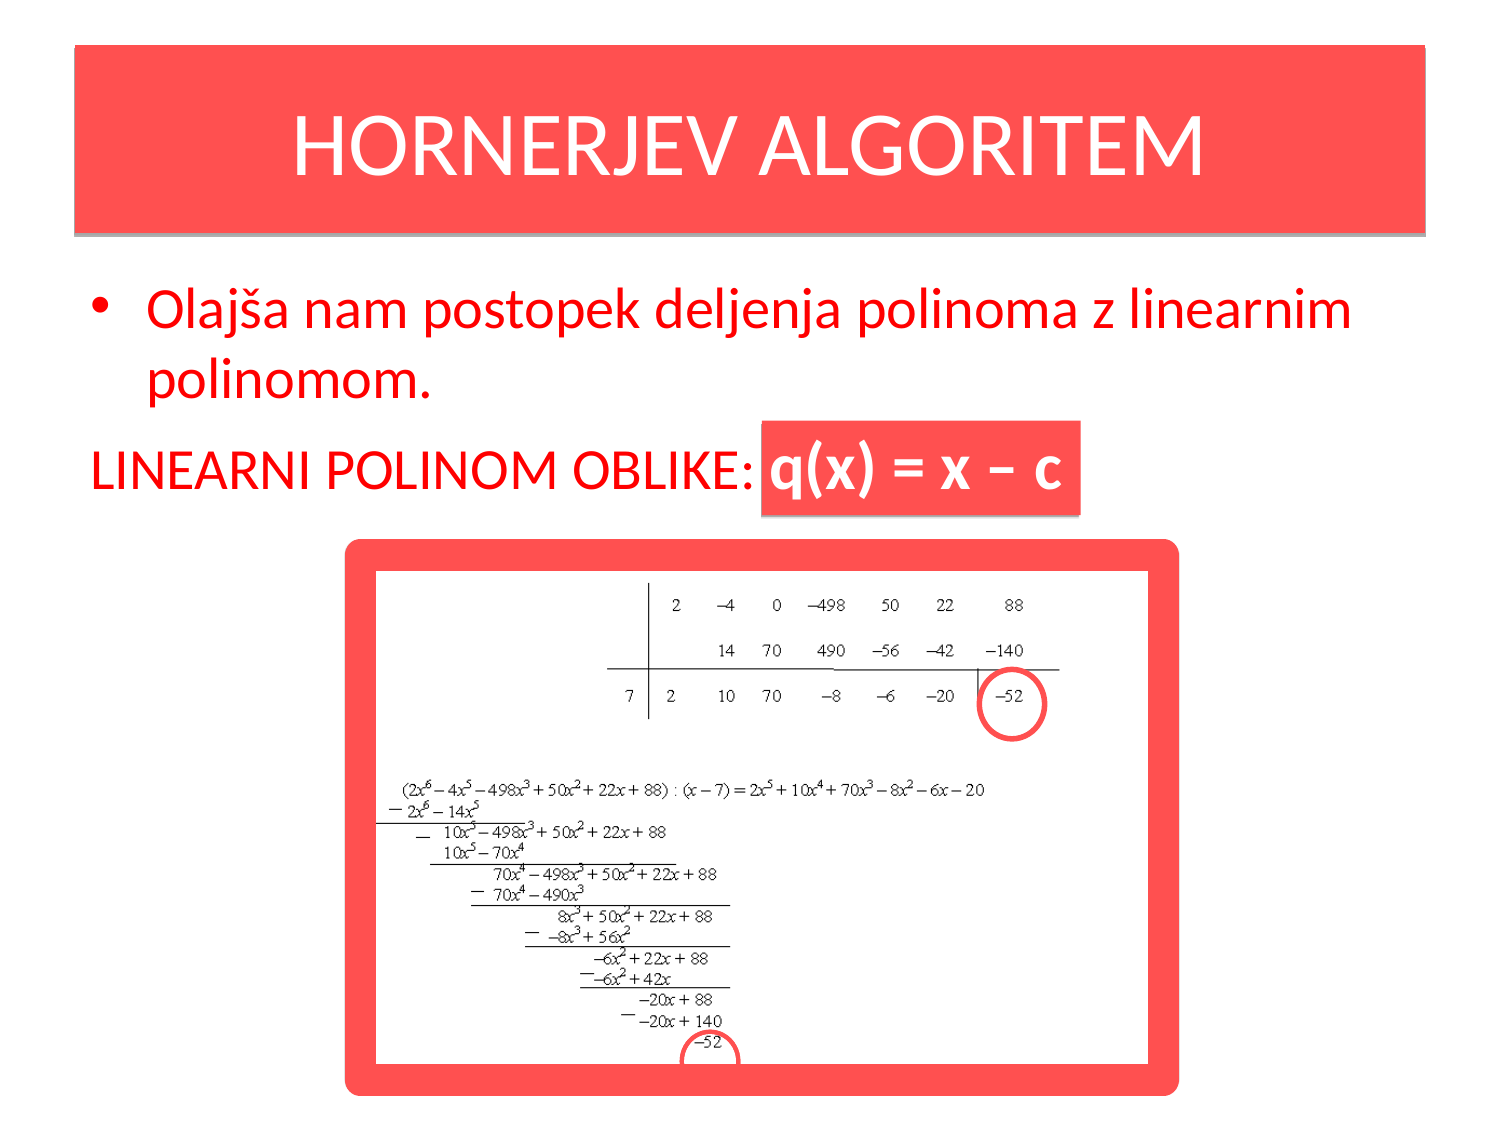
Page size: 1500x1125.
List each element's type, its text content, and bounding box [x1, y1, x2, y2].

title HORNERJEV ALGORITEM [75, 45, 1425, 233]
picture [375, 570, 1148, 1065]
list Olajša nam postopek deljenja polinoma z linearnim polinomom. LINEARNI POLINOM OBLIKE: q(x) = x – c [75, 262, 1425, 1005]
text_box [681, 1031, 739, 1091]
picture [682, 1032, 738, 1065]
text_box [978, 668, 1046, 740]
